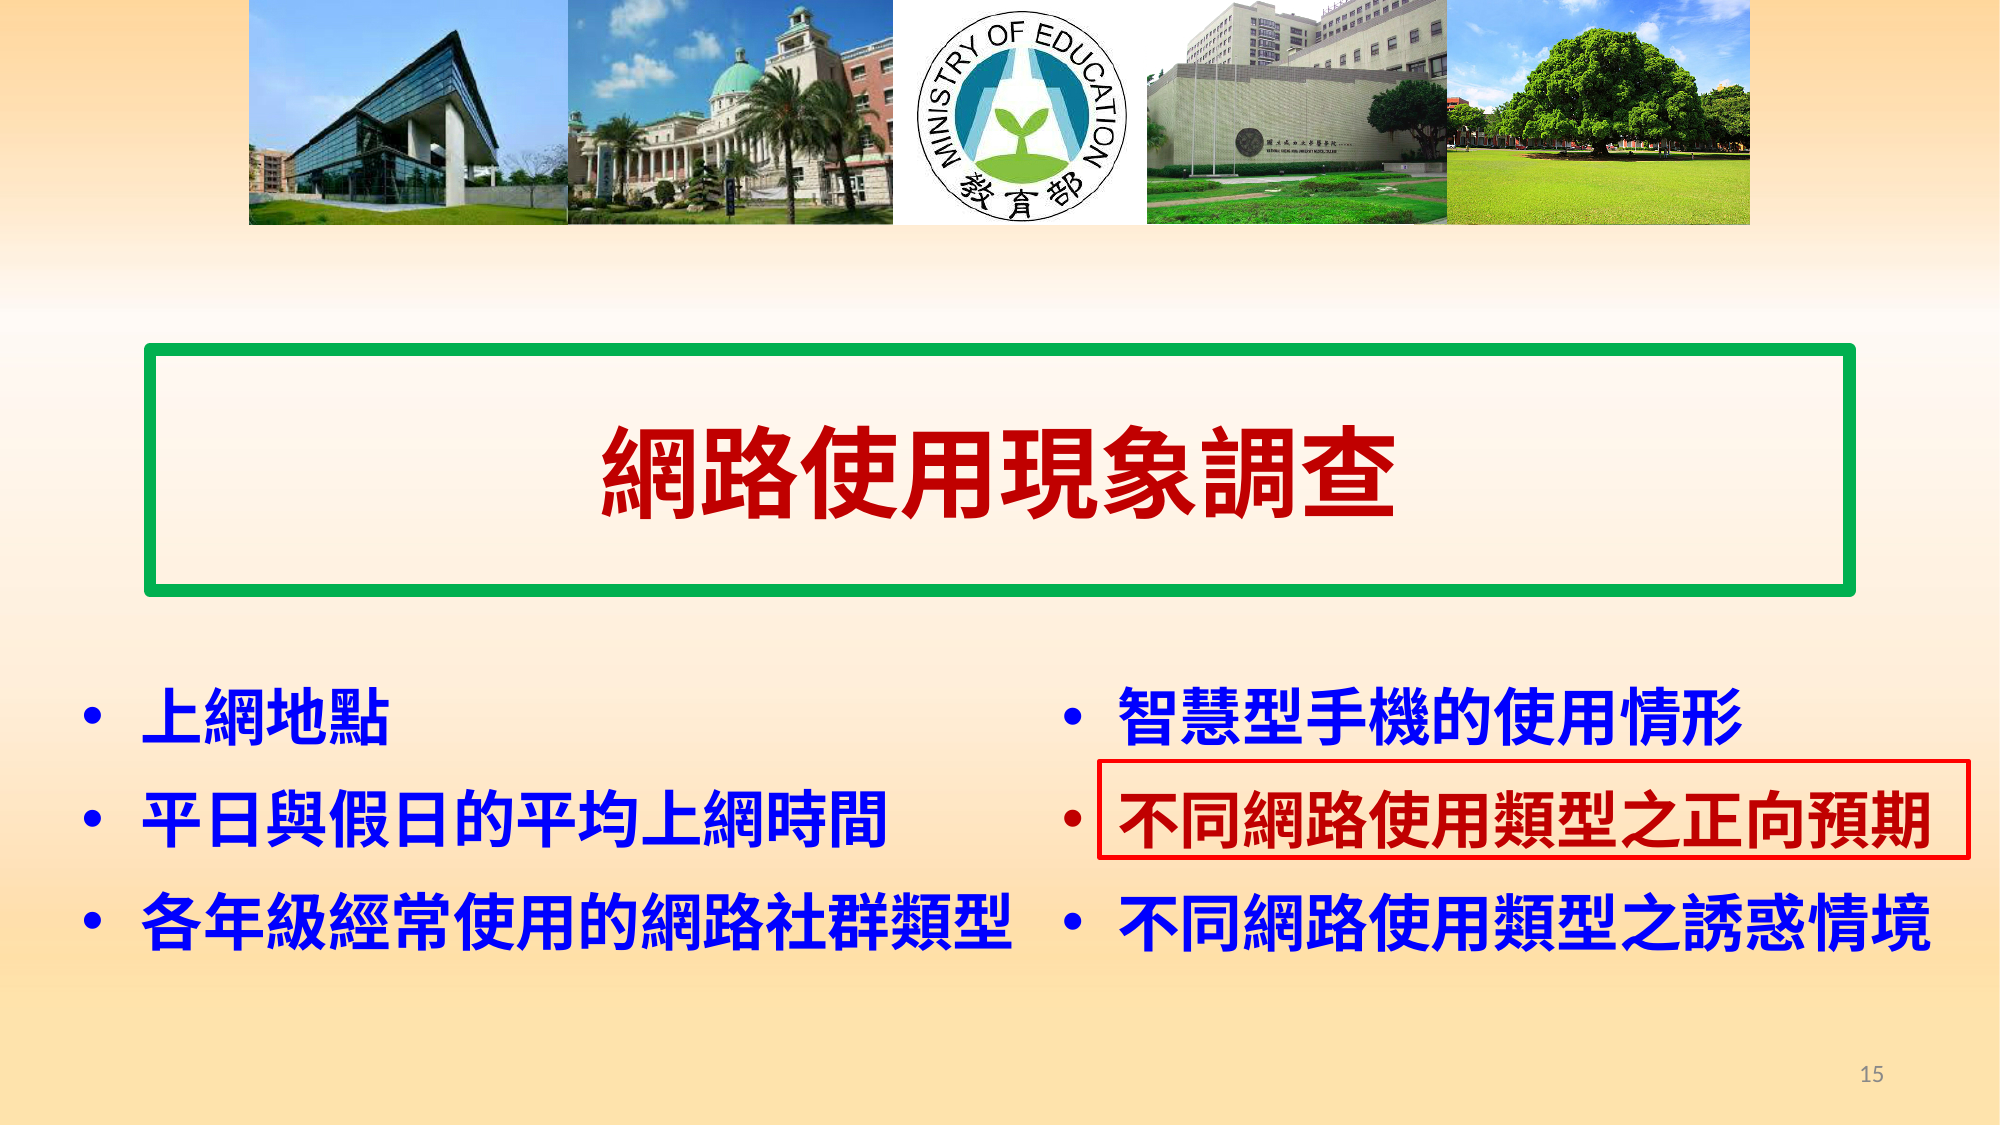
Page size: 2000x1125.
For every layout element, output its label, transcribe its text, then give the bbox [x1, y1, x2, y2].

title 網路使用現象調查 [150, 349, 1850, 591]
subtitle 上網地點 平日與假日的平均上網時間 各年級經常使用的網路社群類型 [66, 655, 1047, 1120]
text_box 智慧型手機的使用情形 不同網路使用類型之正向預期 不同網路使用類型之誘惑情境 [1047, 655, 2000, 1120]
picture [0, 0, 2000, 1125]
